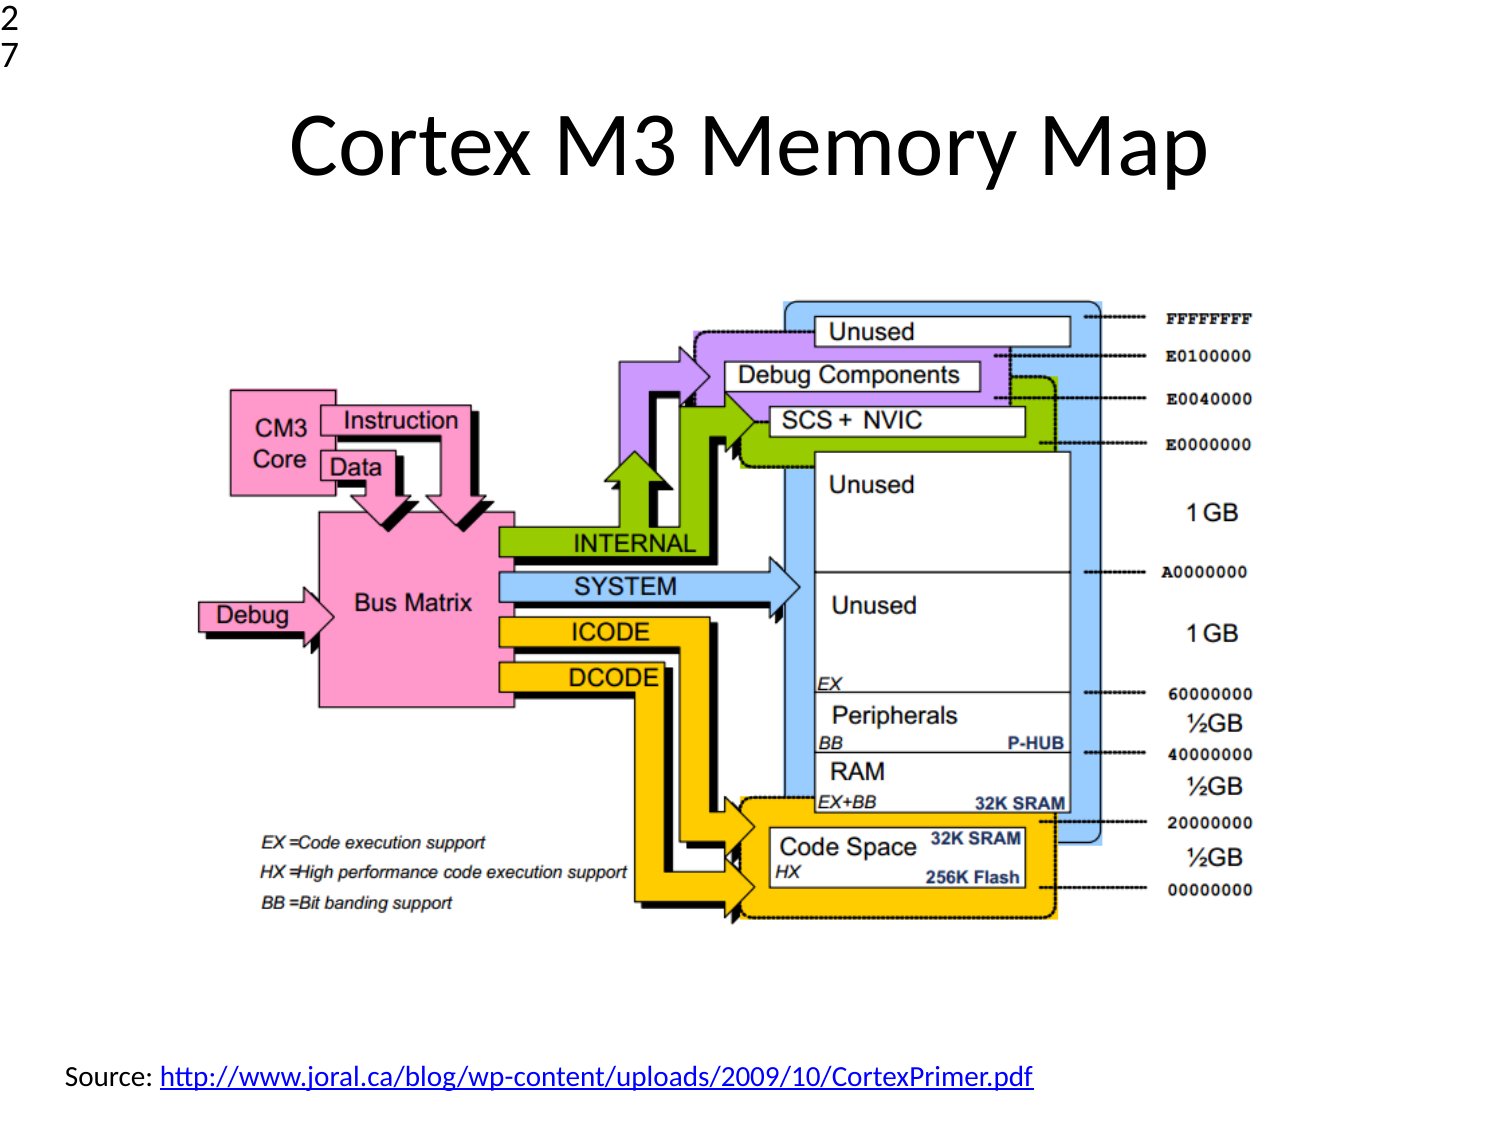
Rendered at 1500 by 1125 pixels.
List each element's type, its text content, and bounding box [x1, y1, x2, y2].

picture [174, 249, 1285, 956]
text_box Source: http://www.joral.ca/blog/wp-content/uploads/2009/10/CortexPrimer.pdf [49, 1049, 1175, 1100]
title Cortex M3 Memory Map [75, 45, 1425, 233]
